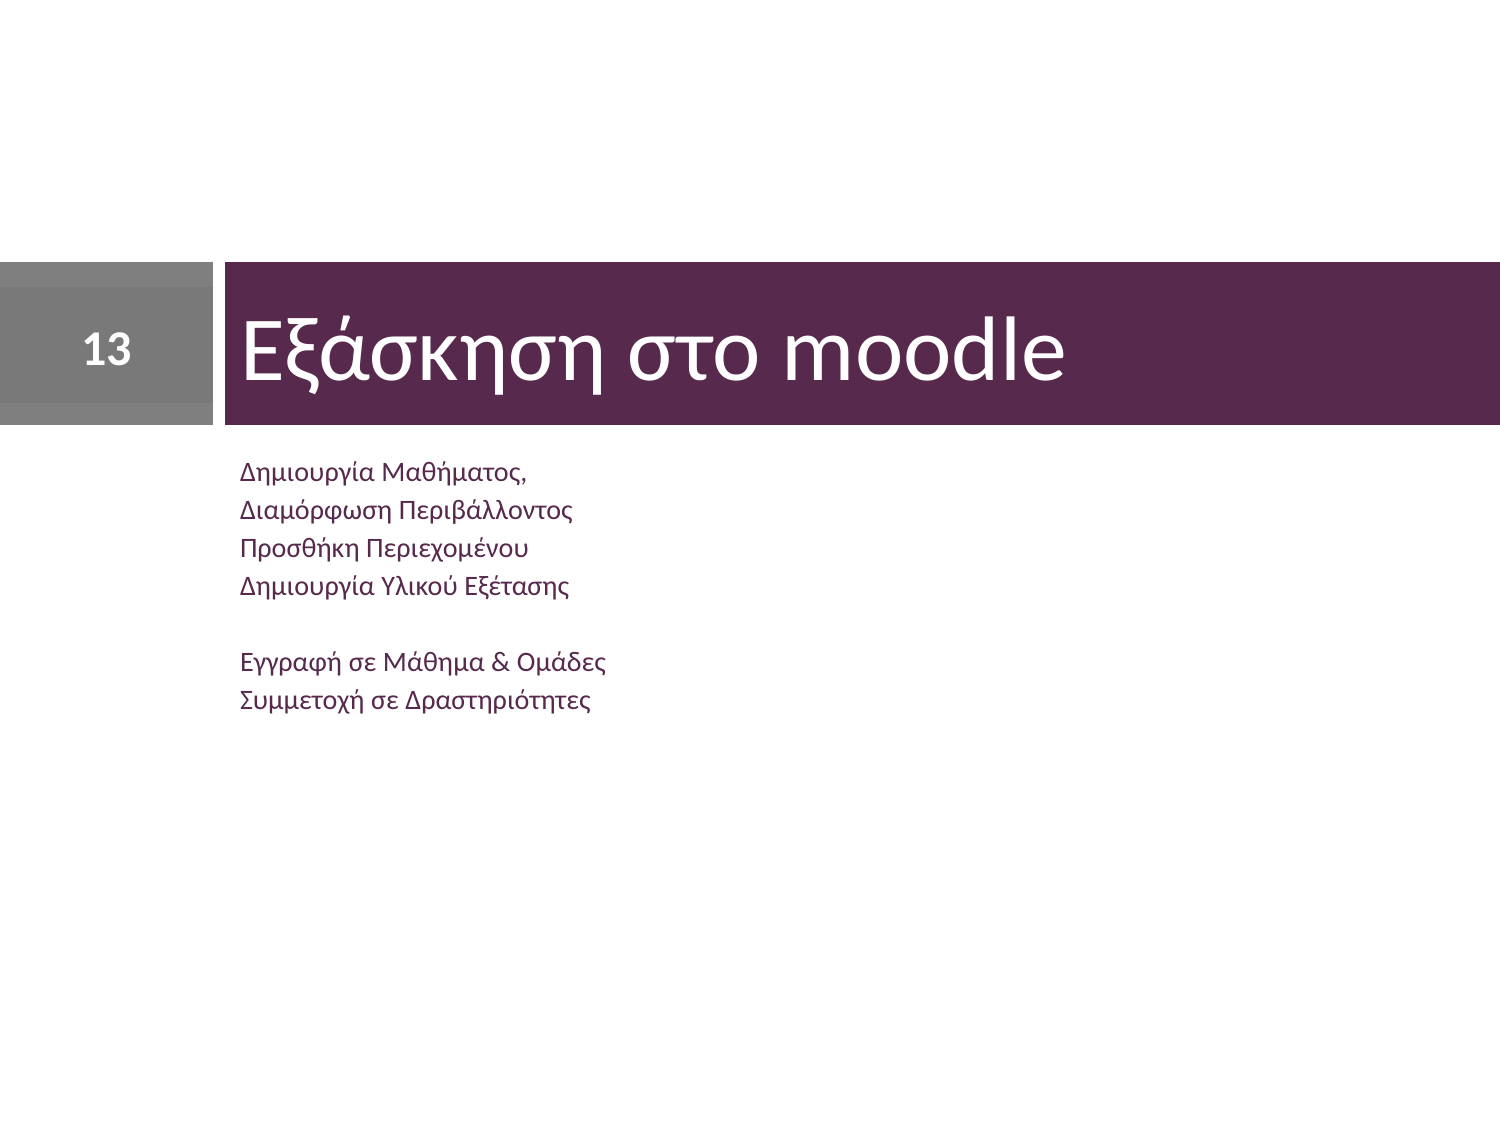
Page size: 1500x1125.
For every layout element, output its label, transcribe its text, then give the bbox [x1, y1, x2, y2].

list Δημιουργία Μαθήματος, Διαμόρφωση Περιβάλλοντος Προσθήκη Περιεχομένου Δημιουργία Υλικού Εξέτασης Εγγραφή σε Μάθημα & Ομάδες Συμμετοχή σε Δραστηριότητες [225, 450, 1394, 976]
text_box [0, 287, 213, 403]
title Εξάσκηση στο moodle [225, 262, 1476, 426]
